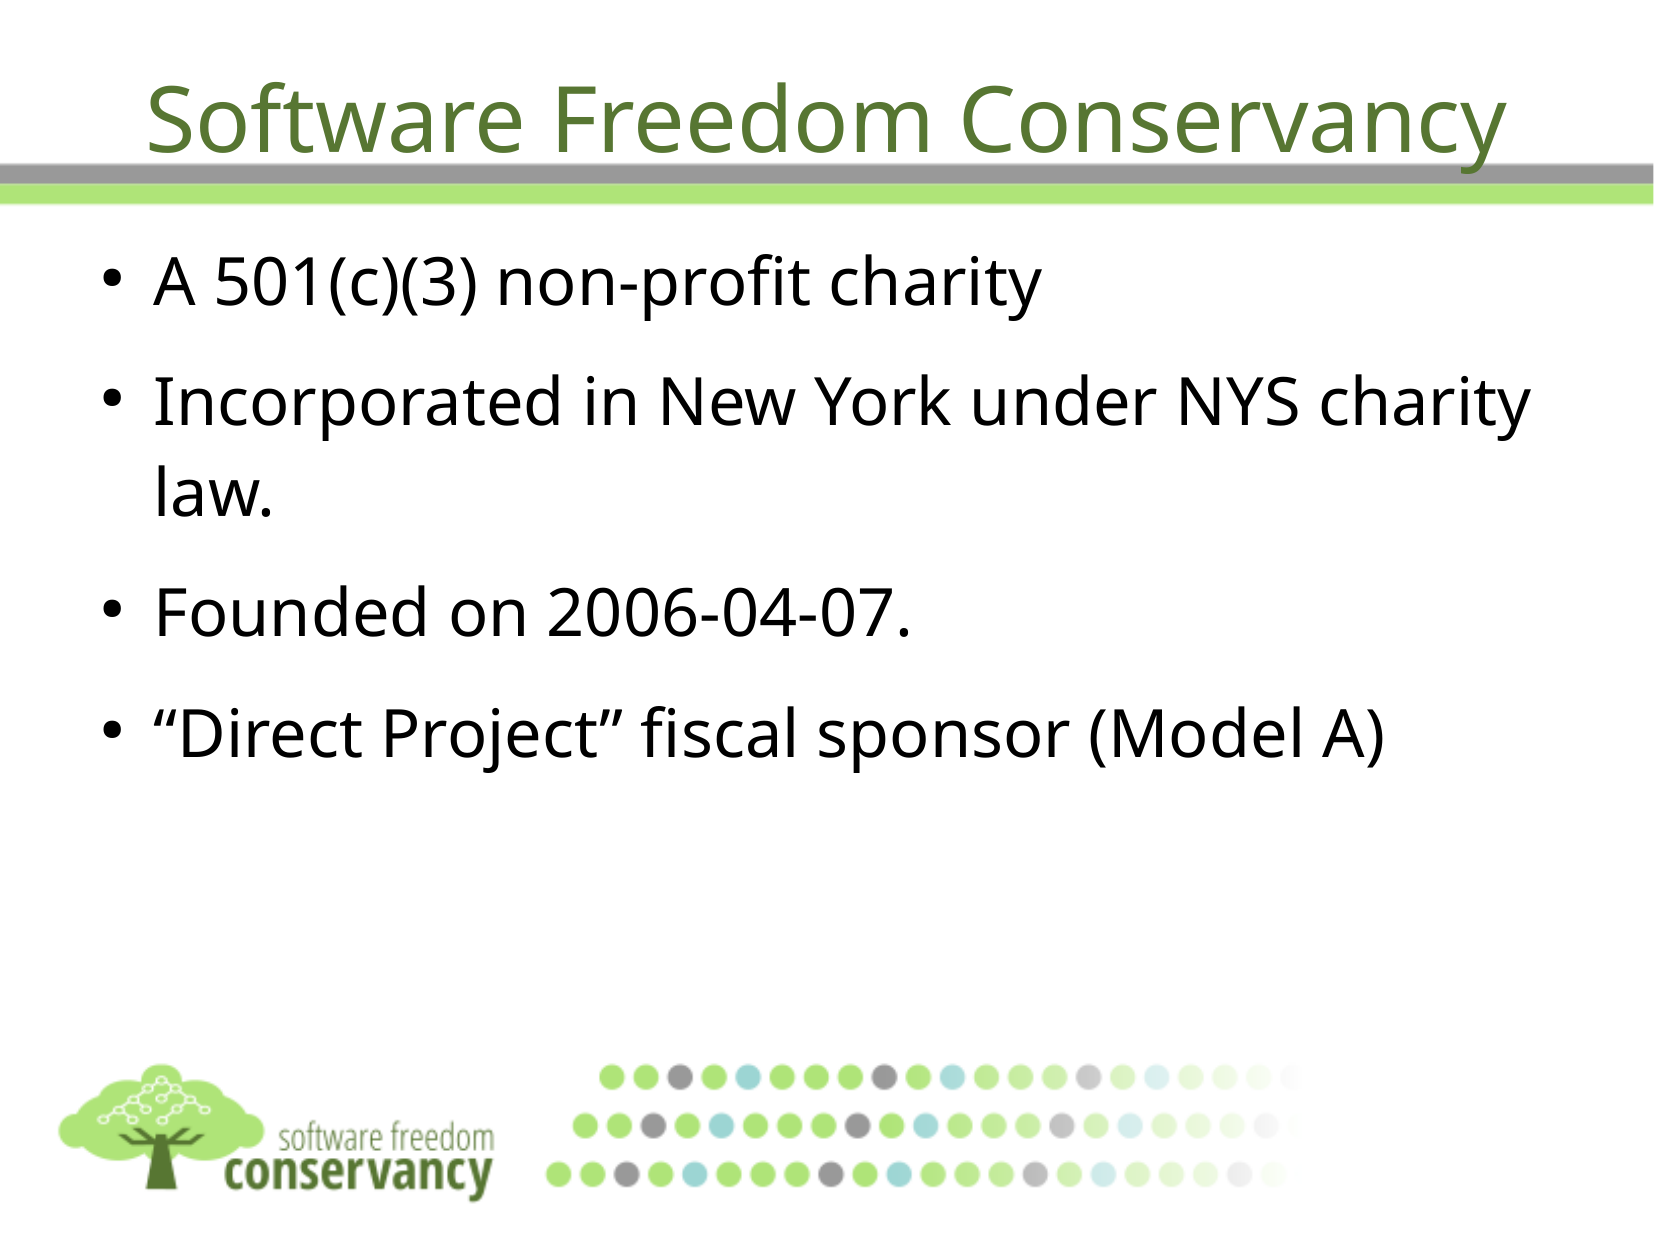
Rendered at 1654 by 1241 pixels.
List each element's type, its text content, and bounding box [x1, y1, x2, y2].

list A 501(c)(3) non-profit charity Incorporated in New York under NYS charity law. Founded on 2006-04-07. “Direct Project” fiscal sponsor (Model A) [82, 234, 1538, 1004]
picture [0, 0, 1654, 1240]
title Software Freedom Conservancy [82, 13, 1571, 222]
